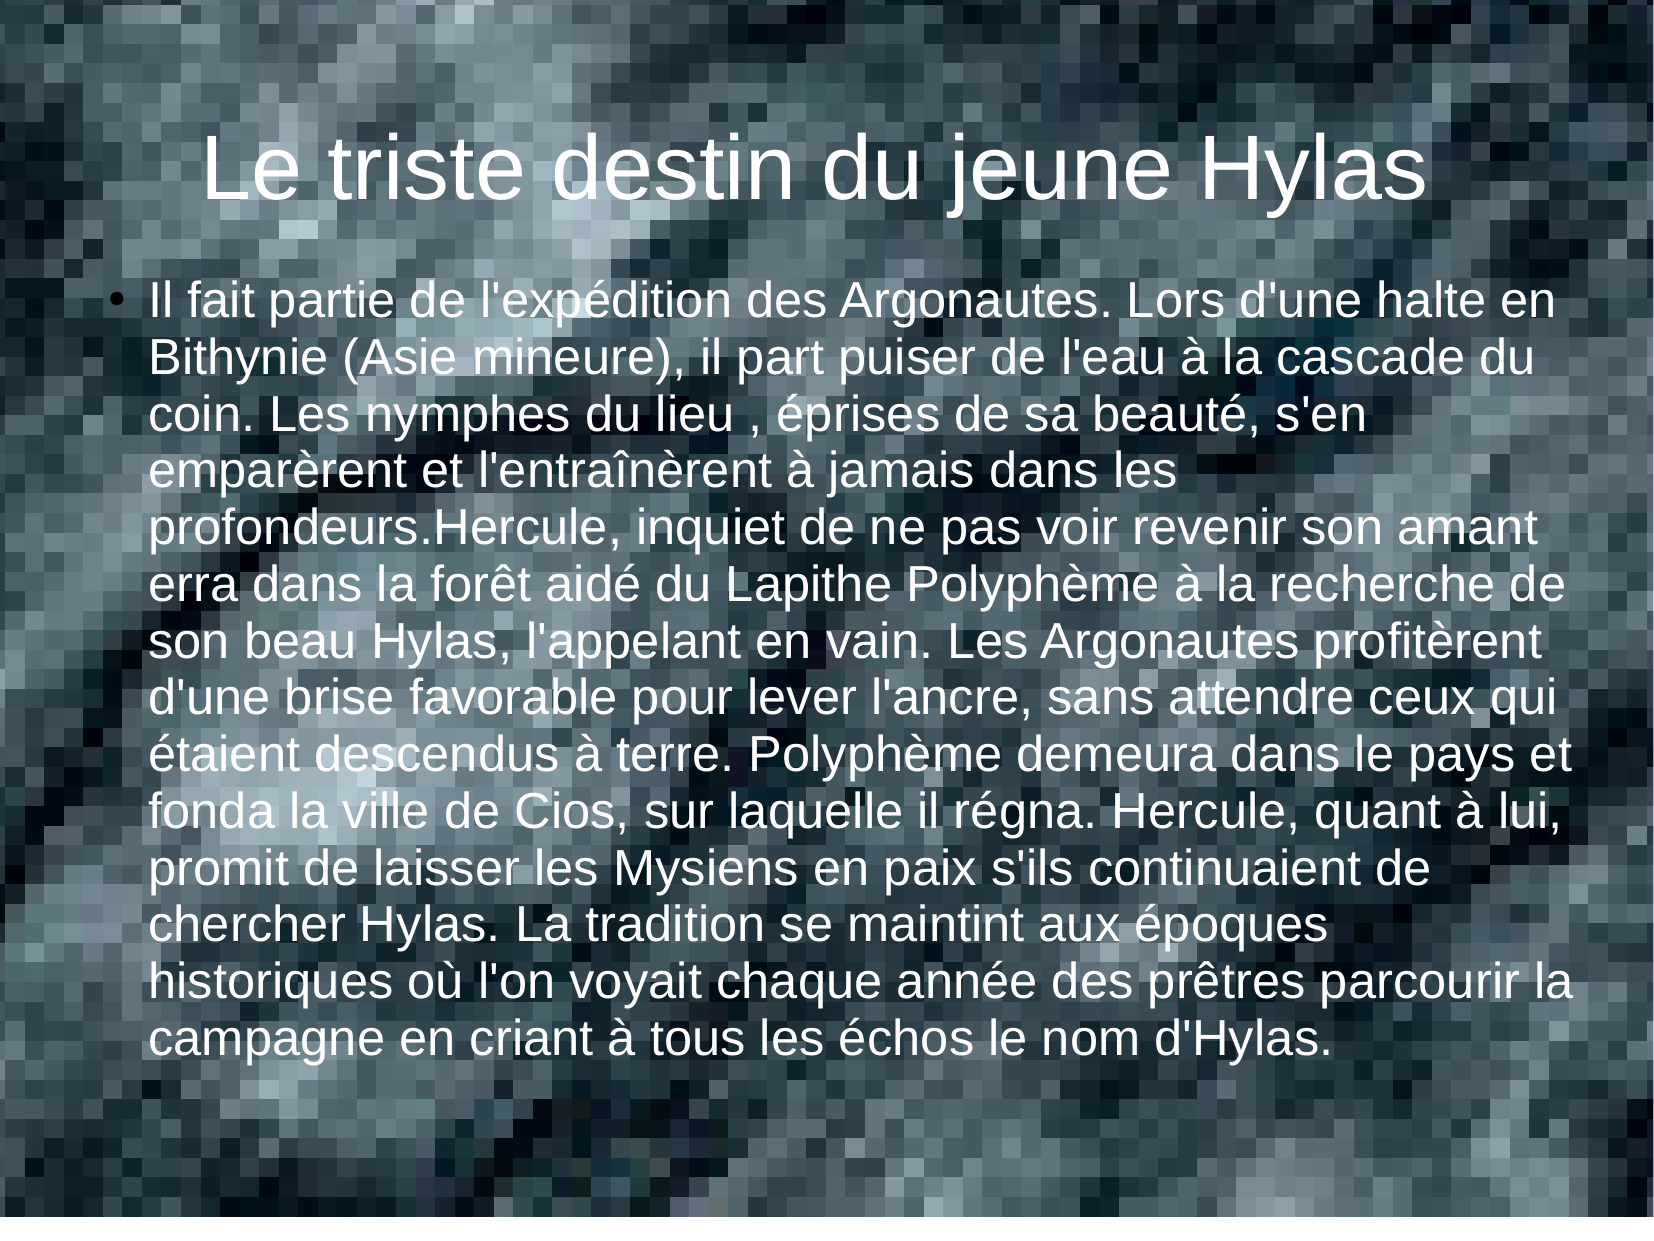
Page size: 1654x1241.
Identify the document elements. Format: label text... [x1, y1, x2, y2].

title Le triste destin du jeune Hylas [70, 64, 1560, 272]
list Il fait partie de l'expédition des Argonautes. Lors d'une halte en Bithynie (Asie mineure), il part puiser de l'eau à la cascade du coin. Les nymphes du lieu , éprises de sa beauté, s'en emparèrent et l'entraînèrent à jamais dans les profondeurs.Hercule, inquiet de ne pas voir revenir son amant erra dans la forêt aidé du Lapithe Polyphème à la recherche de son beau Hylas, l'appelant en vain. Les Argonautes profitèrent d'une brise favorable pour lever l'ancre, sans attendre ceux qui étaient descendus à terre. Polyphème demeura dans le pays et fonda la ville de Cios, sur laquelle il régna. Hercule, quant à lui, promit de laisser les Mysiens en paix s'ils continuaient de chercher Hylas. La tradition se maintint aux époques historiques où l'on voyait chaque année des prêtres parcourir la campagne en criant à tous les échos le nom d'Hylas. [94, 271, 1583, 1075]
picture [0, 0, 1654, 1217]
